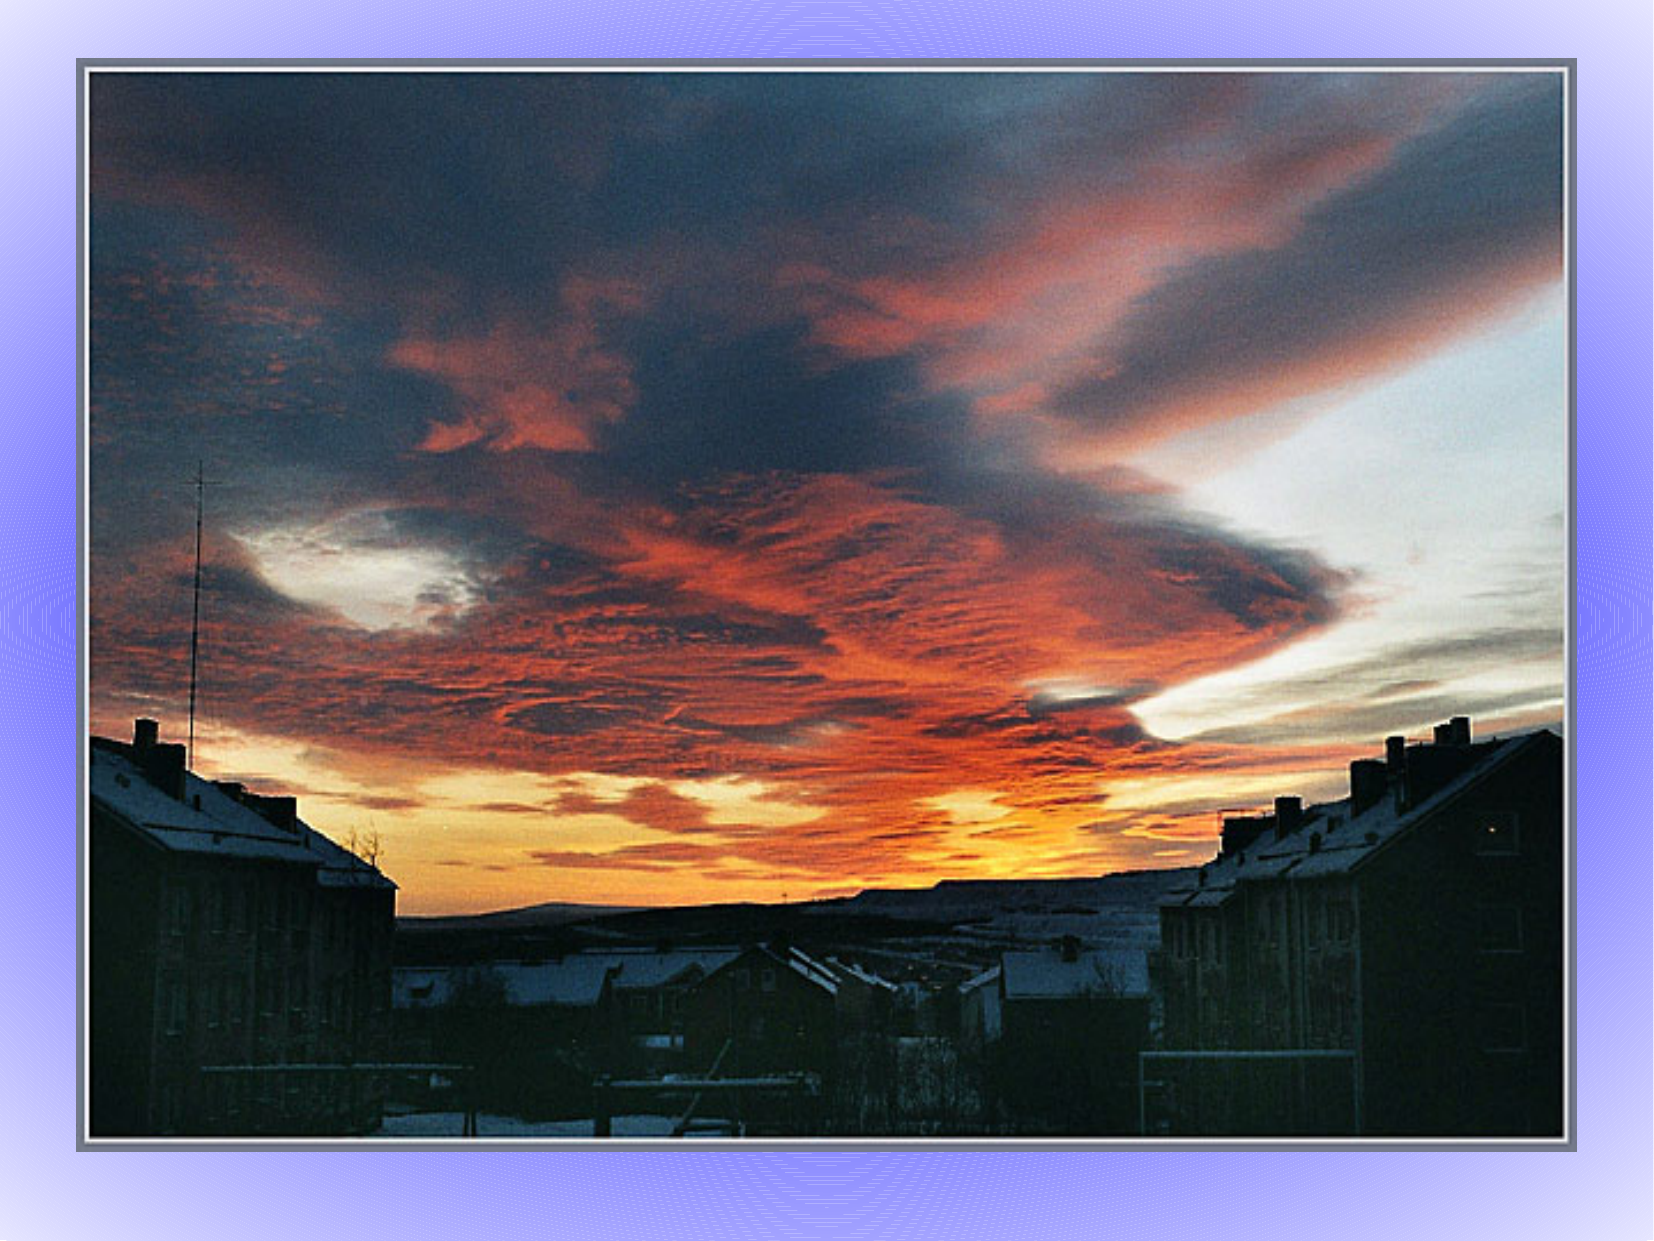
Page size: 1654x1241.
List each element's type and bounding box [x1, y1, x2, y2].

picture [76, 58, 1577, 1152]
